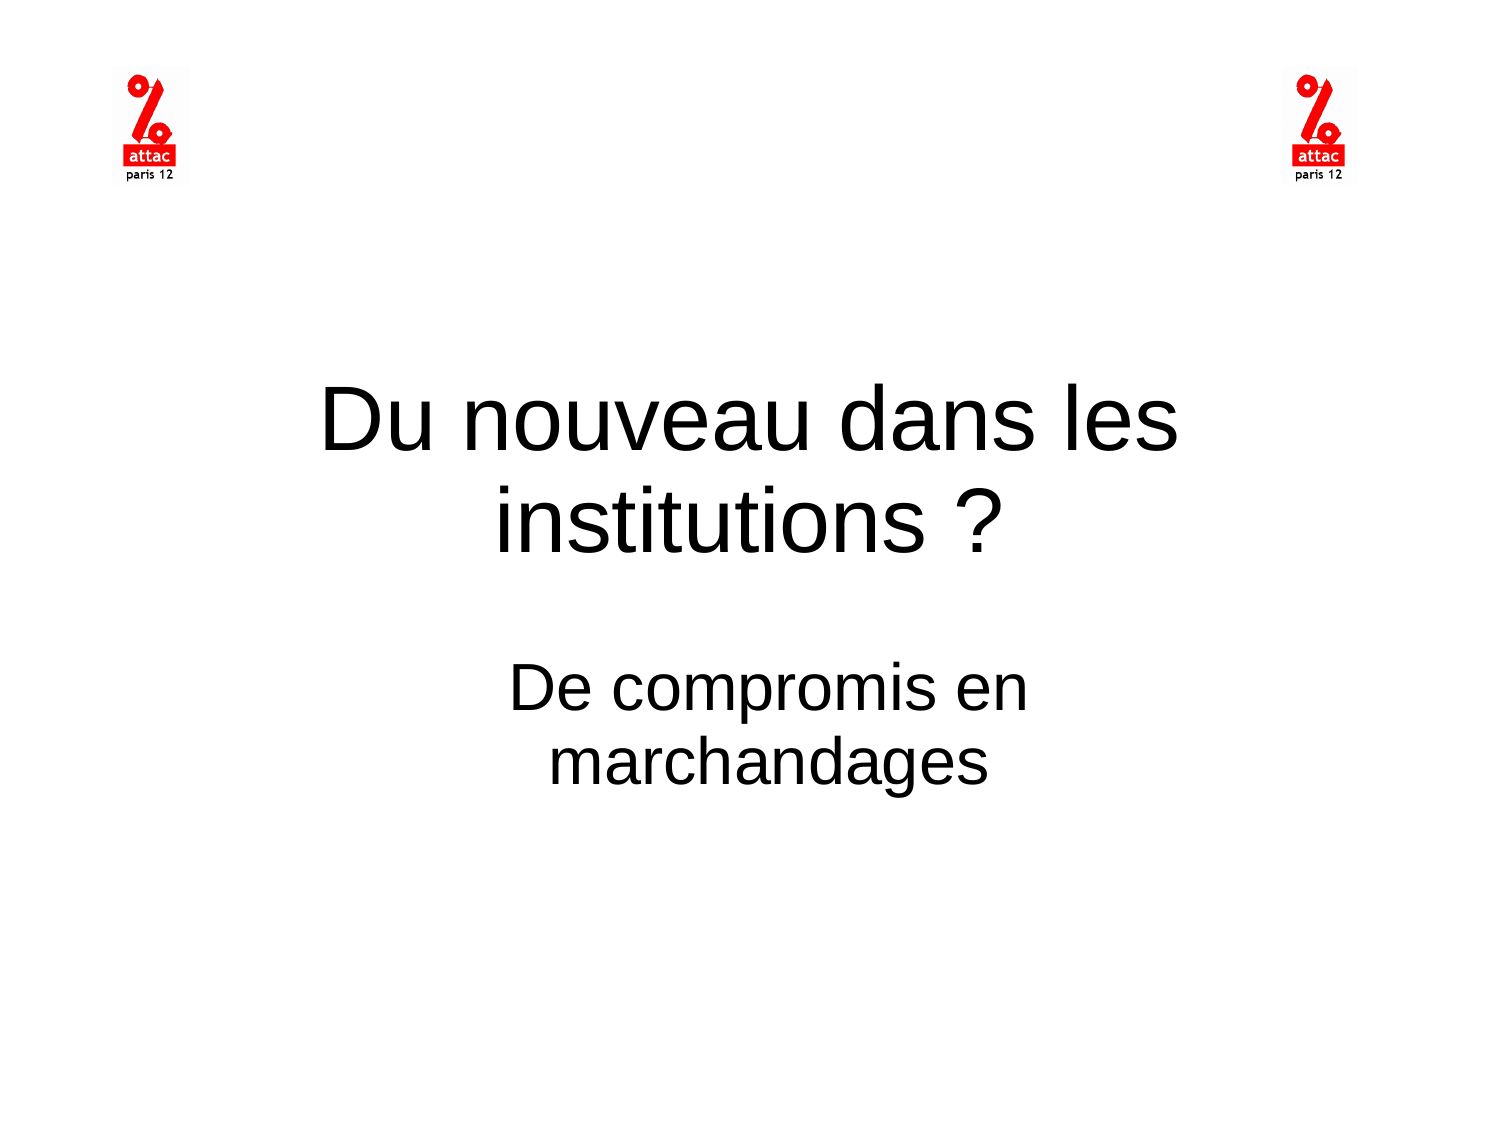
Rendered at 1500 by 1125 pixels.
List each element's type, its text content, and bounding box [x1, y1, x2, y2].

subtitle De compromis en marchandages [206, 641, 1257, 827]
title Du nouveau dans les institutions ? [112, 349, 1388, 591]
picture [1281, 66, 1358, 185]
picture [112, 66, 189, 185]
